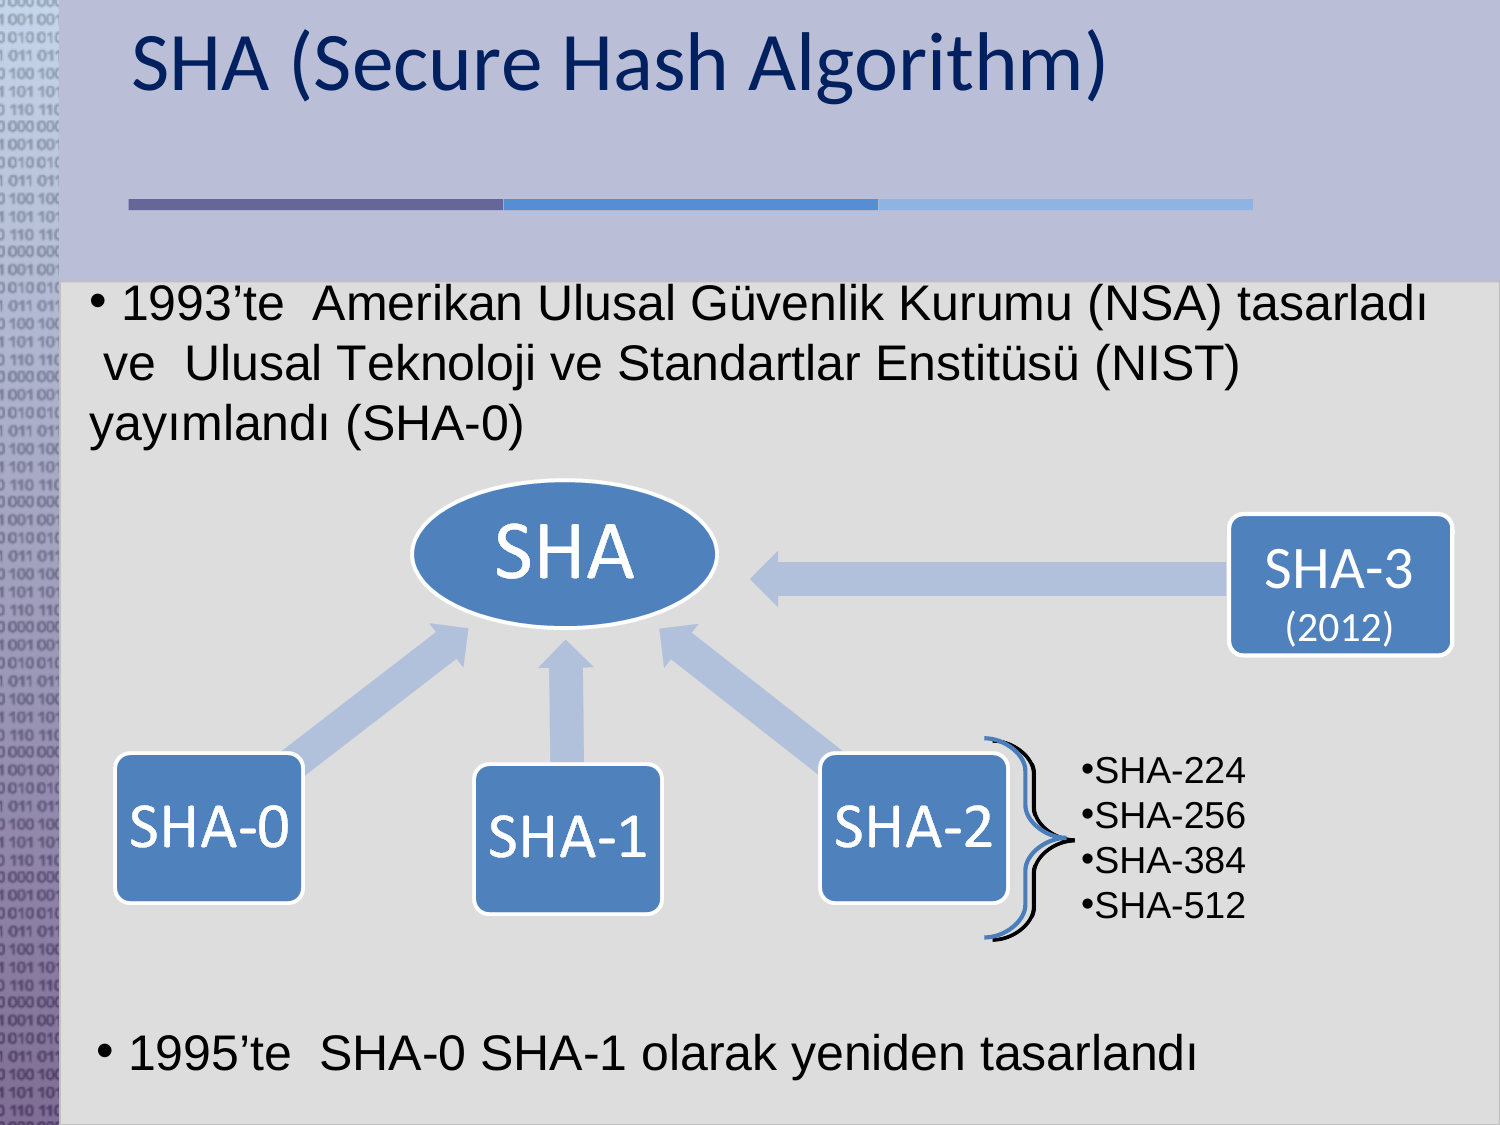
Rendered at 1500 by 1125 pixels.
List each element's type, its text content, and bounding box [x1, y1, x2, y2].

picture [89, 470, 1035, 917]
picture [0, 0, 60, 1125]
picture [1025, 759, 1035, 820]
picture [1025, 856, 1035, 917]
text_box [128, 199, 1253, 211]
text_box SHA-224 SHA-256 SHA-384 SHA-512 [1066, 738, 1313, 934]
text_box SHA (Secure Hash Algorithm) [117, 0, 1231, 115]
text_box 1993’te Amerikan Ulusal Güvenlik Kurumu (NSA) tasarladı ve Ulusal Teknoloji ve Standartlar Enstitüsü (NIST) yayımlandı (SHA-0) [75, 262, 1454, 469]
text_box [749, 550, 1227, 608]
text_box SHA-3 (2012) [1233, 522, 1447, 656]
text_box [1229, 514, 1453, 653]
text_box 1995’te SHA-0 SHA-1 olarak yeniden tasarlandı [81, 1012, 1273, 1090]
